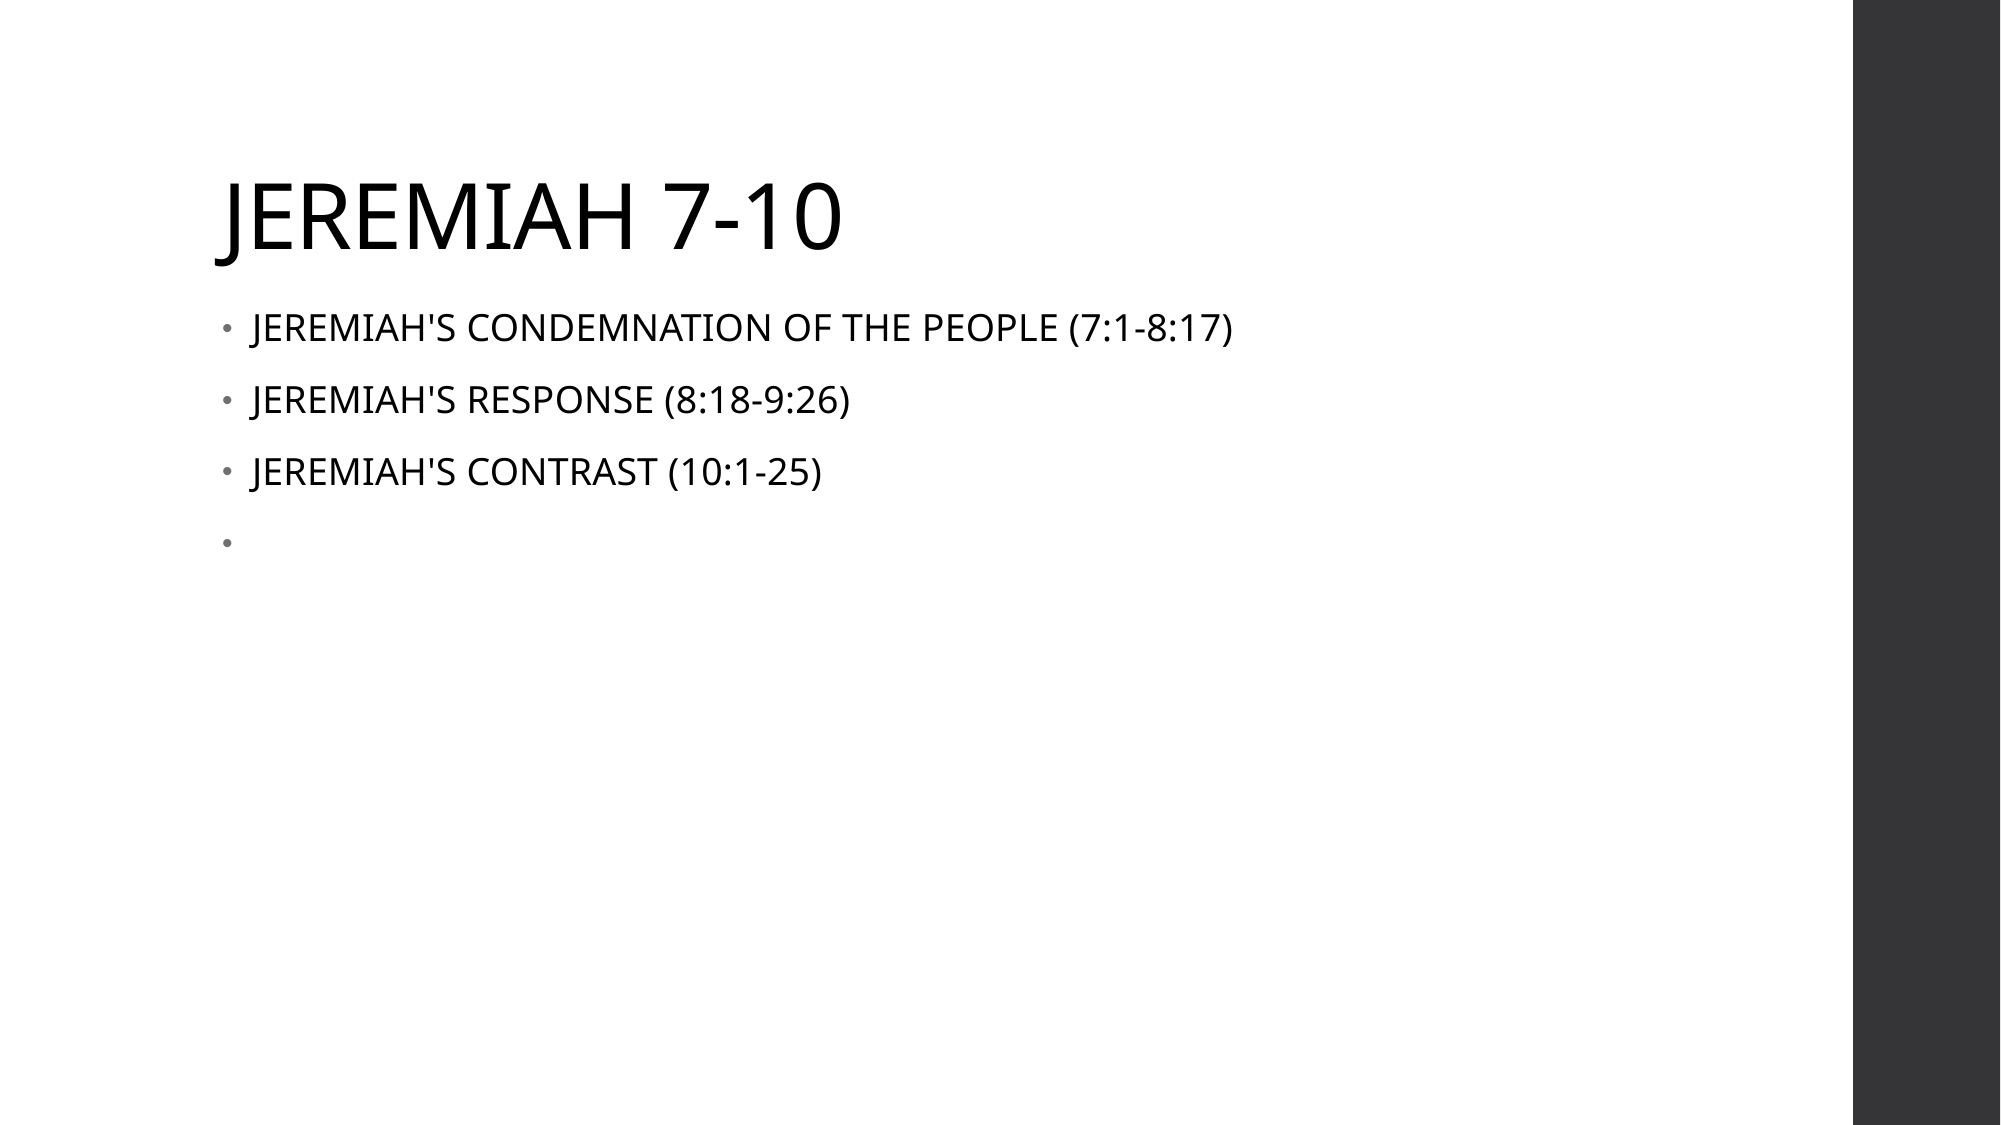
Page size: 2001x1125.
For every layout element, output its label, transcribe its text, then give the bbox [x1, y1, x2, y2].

list JEREMIAH'S CONDEMNATION OF THE PEOPLE (7:1-8:17) JEREMIAH'S RESPONSE (8:18-9:26) JEREMIAH'S CONTRAST (10:1-25) [206, 299, 1617, 1014]
title JEREMIAH 7-10 [206, 60, 1797, 278]
